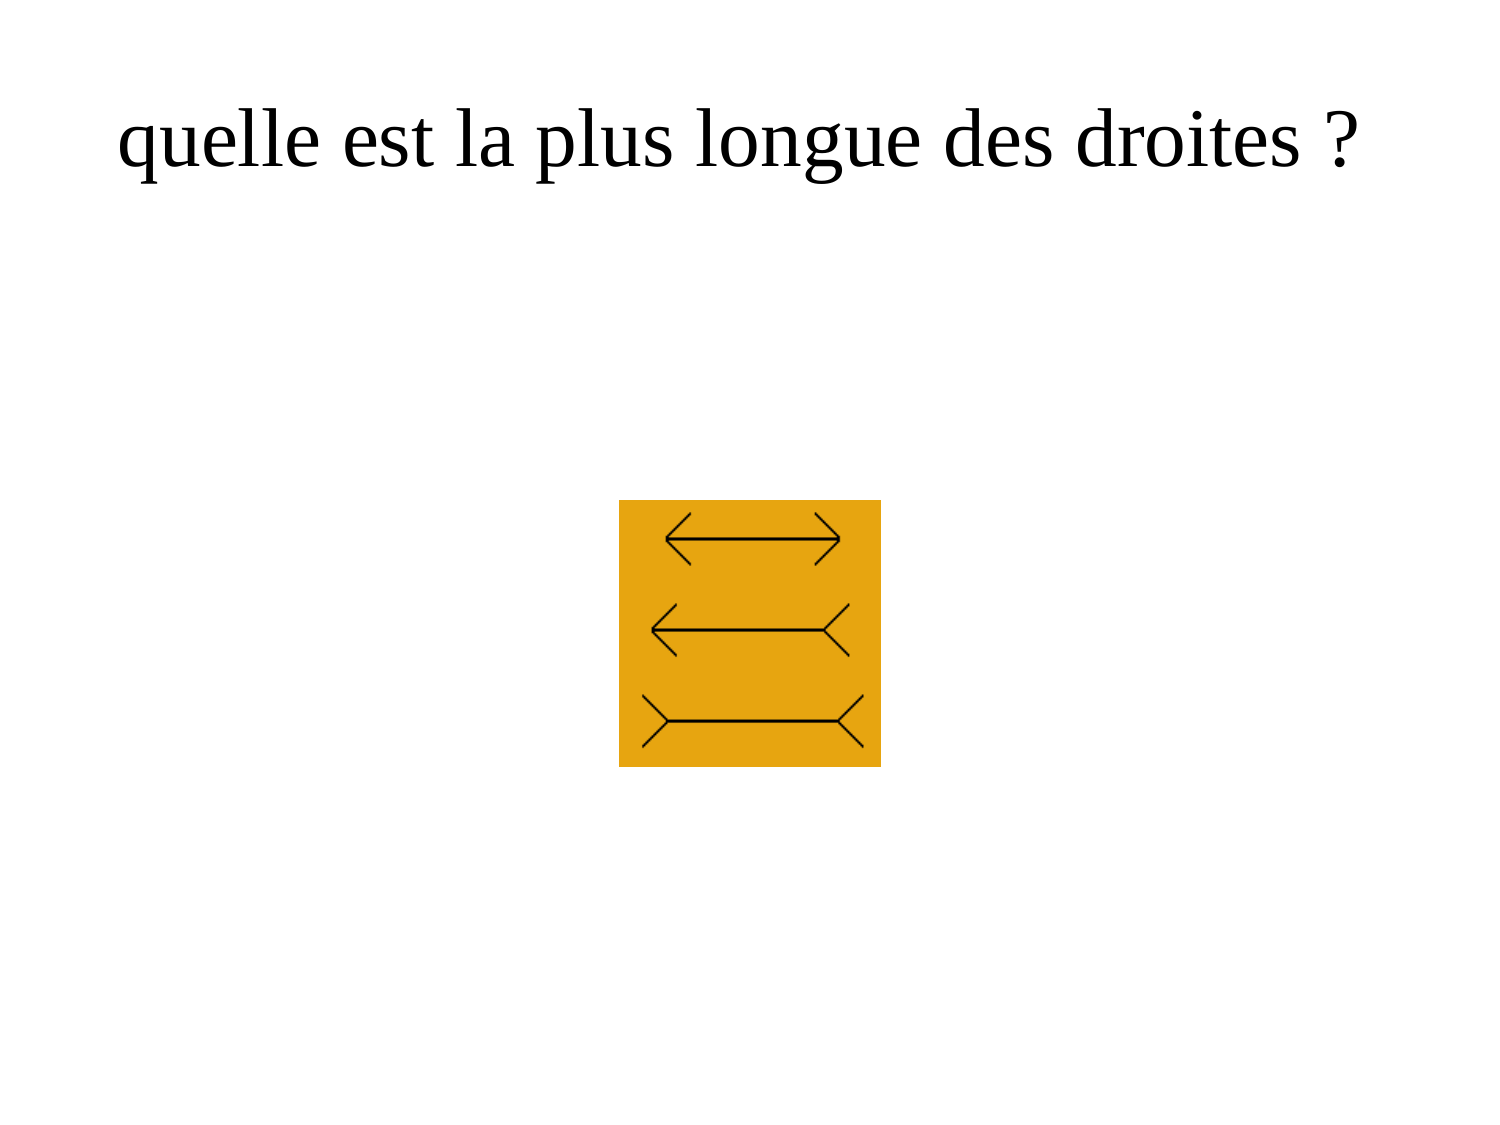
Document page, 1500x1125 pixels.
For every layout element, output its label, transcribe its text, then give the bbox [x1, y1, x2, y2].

picture [619, 500, 881, 767]
title quelle est la plus longue des droites ? [75, 45, 1426, 233]
